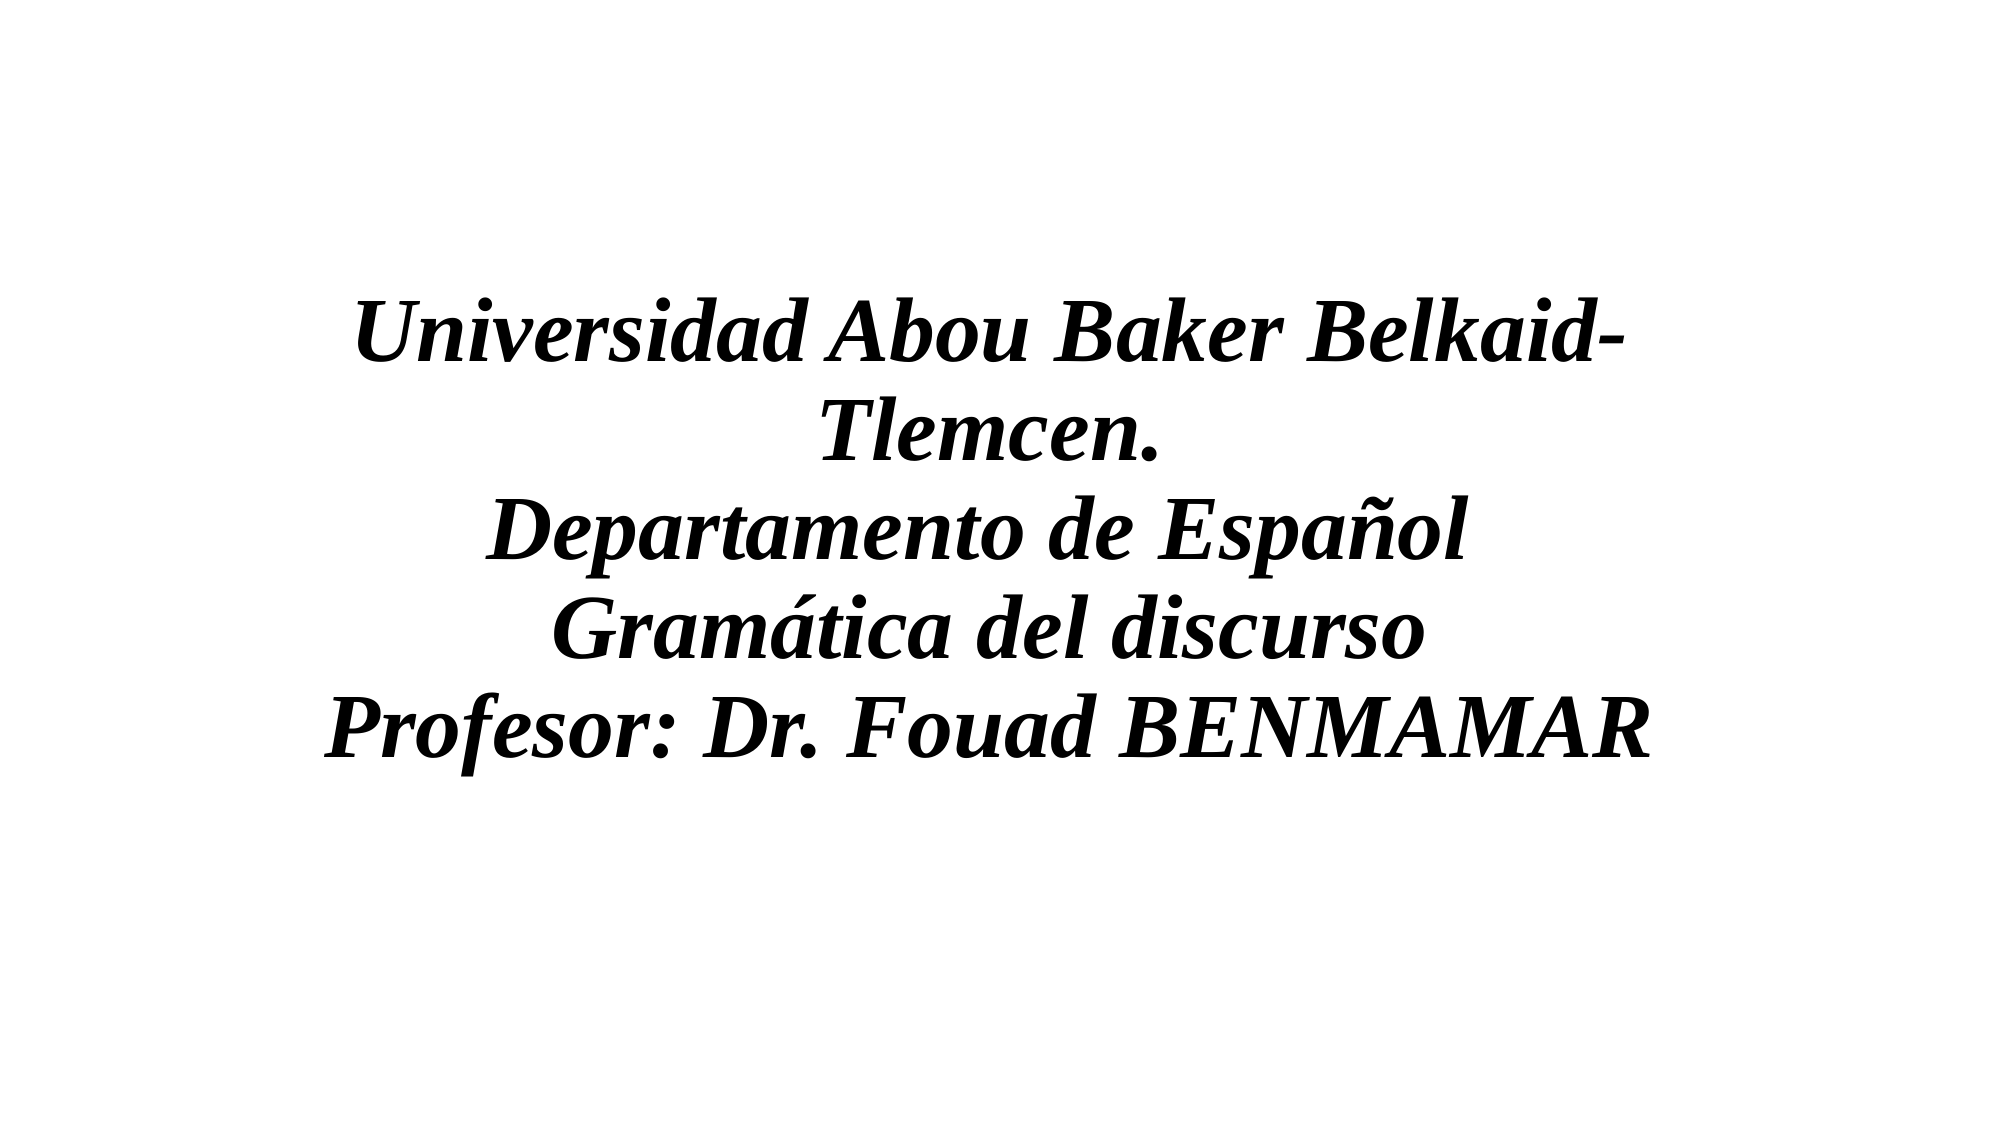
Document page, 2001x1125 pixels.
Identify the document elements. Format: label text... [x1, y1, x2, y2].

title Universidad Abou Baker Belkaid- Tlemcen. Departamento de Español Gramática del discurso Profesor: Dr. Fouad BENMAMAR [230, 118, 1751, 785]
